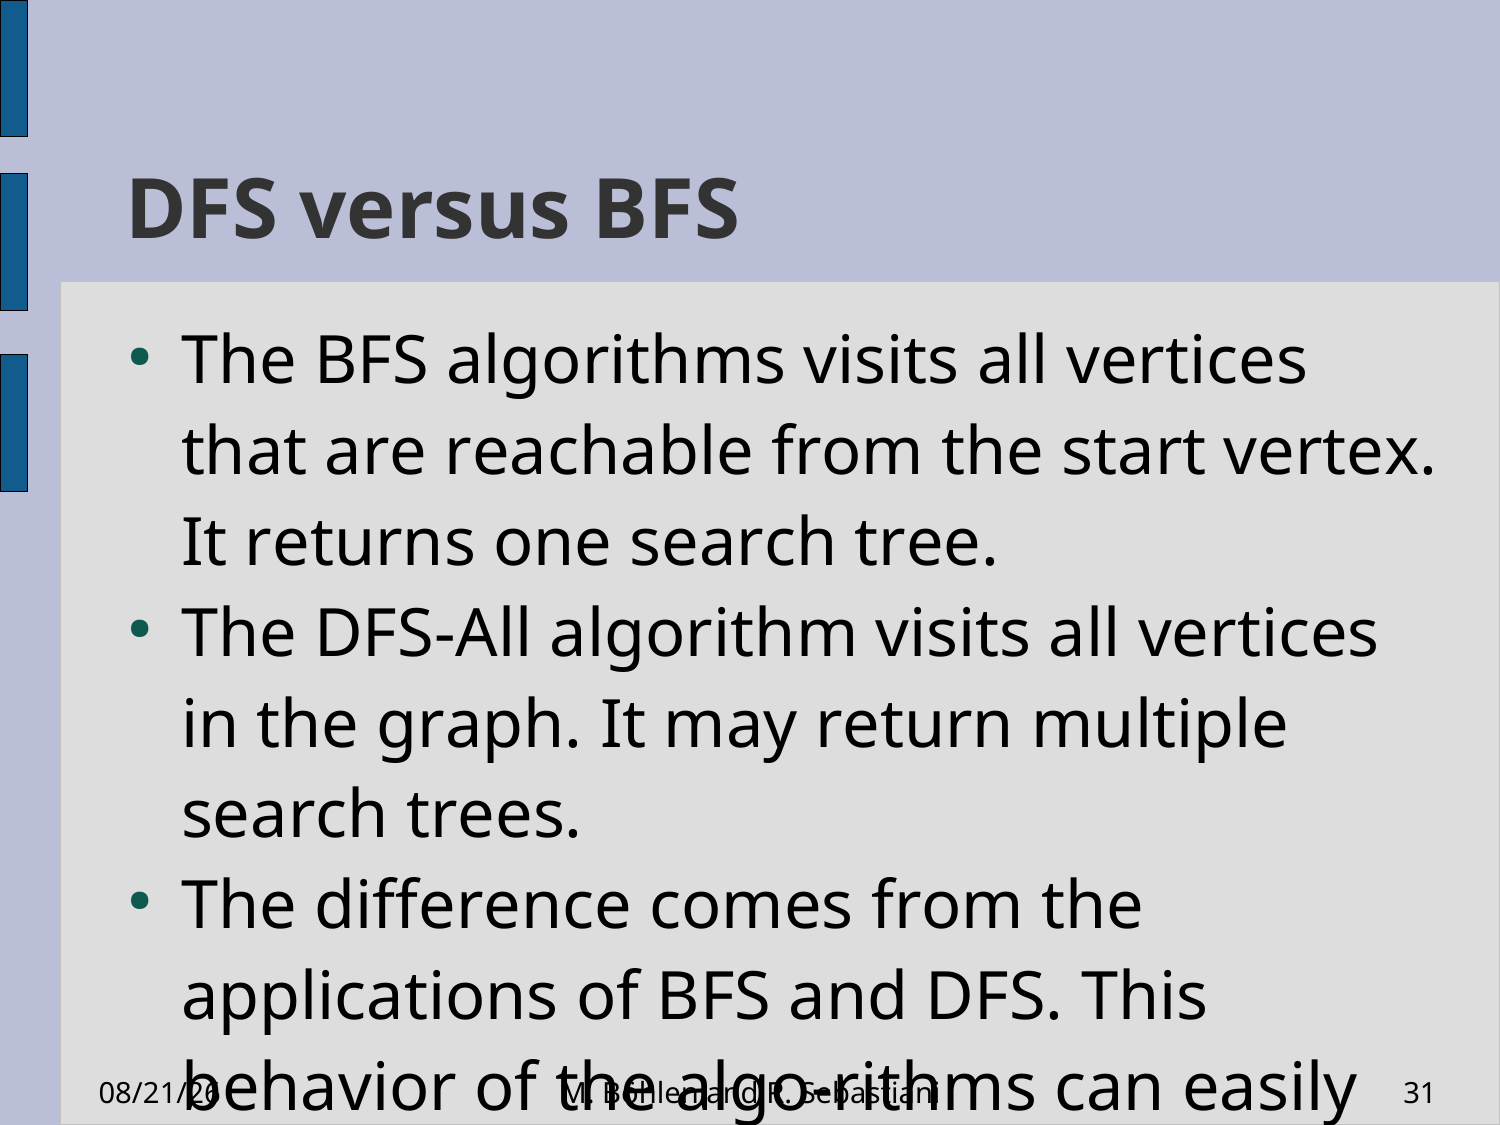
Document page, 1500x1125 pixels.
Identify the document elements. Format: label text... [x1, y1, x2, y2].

title DFS versus BFS [110, 67, 1392, 271]
list The BFS algorithms visits all vertices that are reachable from the start vertex. It returns one search tree. The DFS-All algorithm visits all vertices in the graph. It may return multiple search trees. The difference comes from the applications of BFS and DFS. This behavior of the algo-rithms can easily be changed. [110, 312, 1452, 1038]
